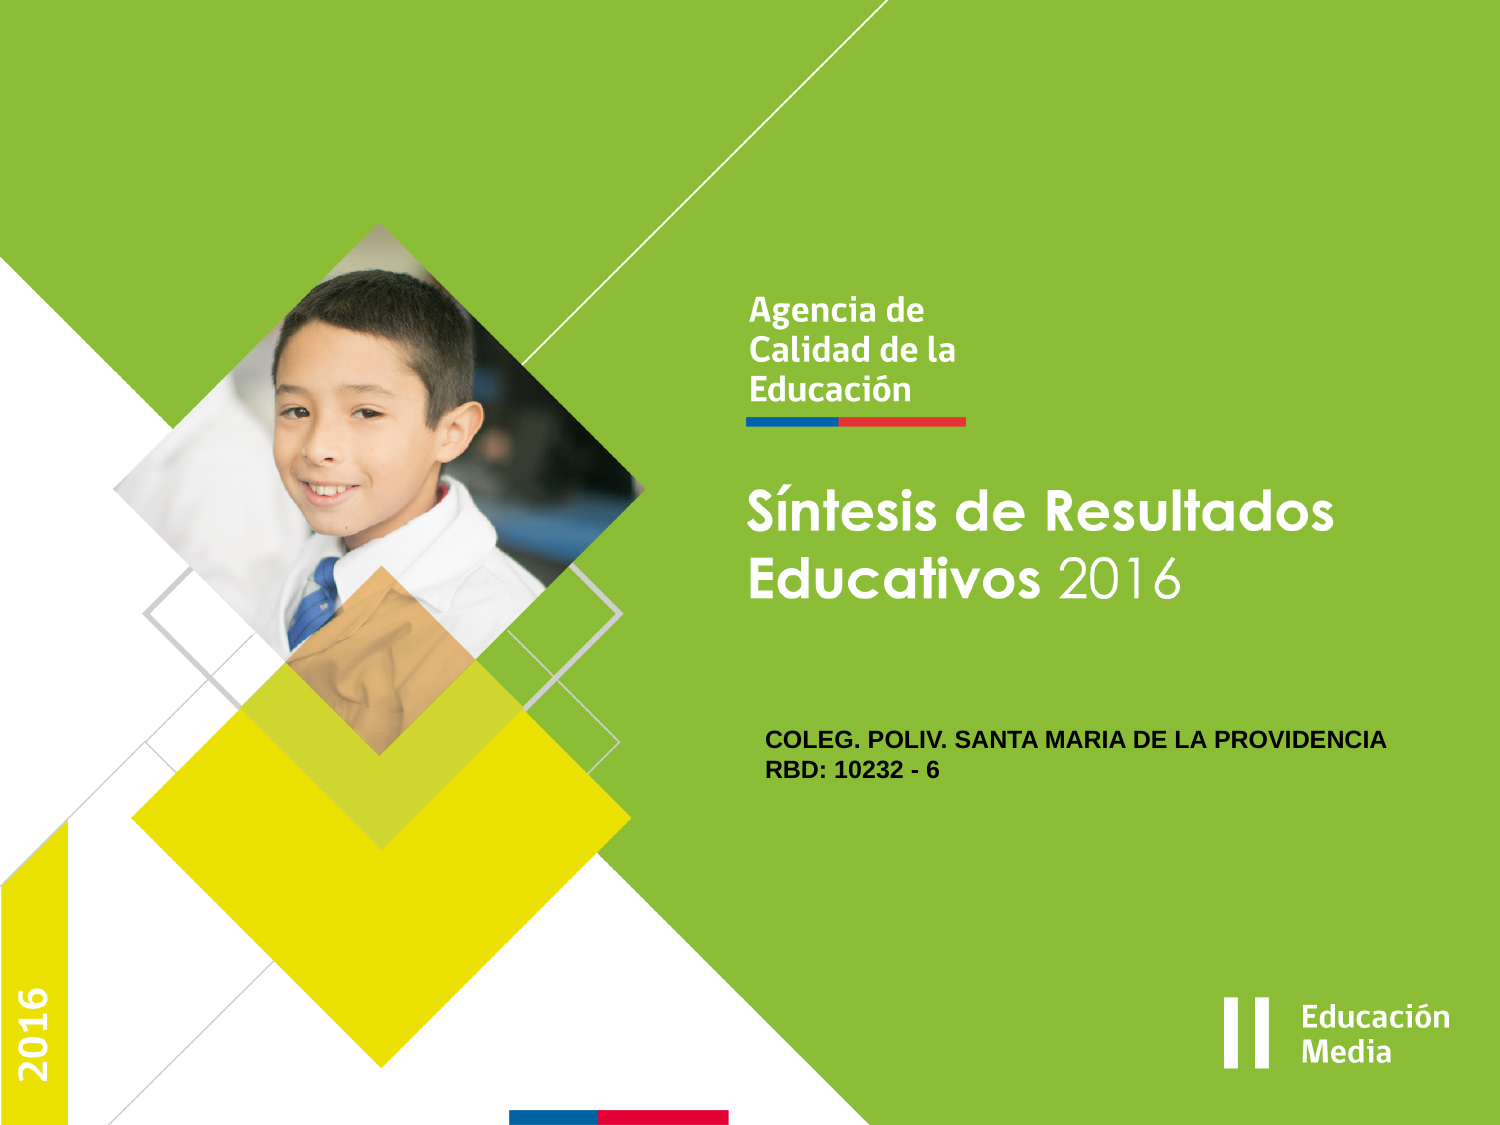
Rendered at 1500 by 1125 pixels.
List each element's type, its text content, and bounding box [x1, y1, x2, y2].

picture [0, 0, 1500, 1125]
text_box COLEG. POLIV. SANTA MARIA DE LA PROVIDENCIA RBD: 10232 - 6 [750, 716, 1447, 792]
